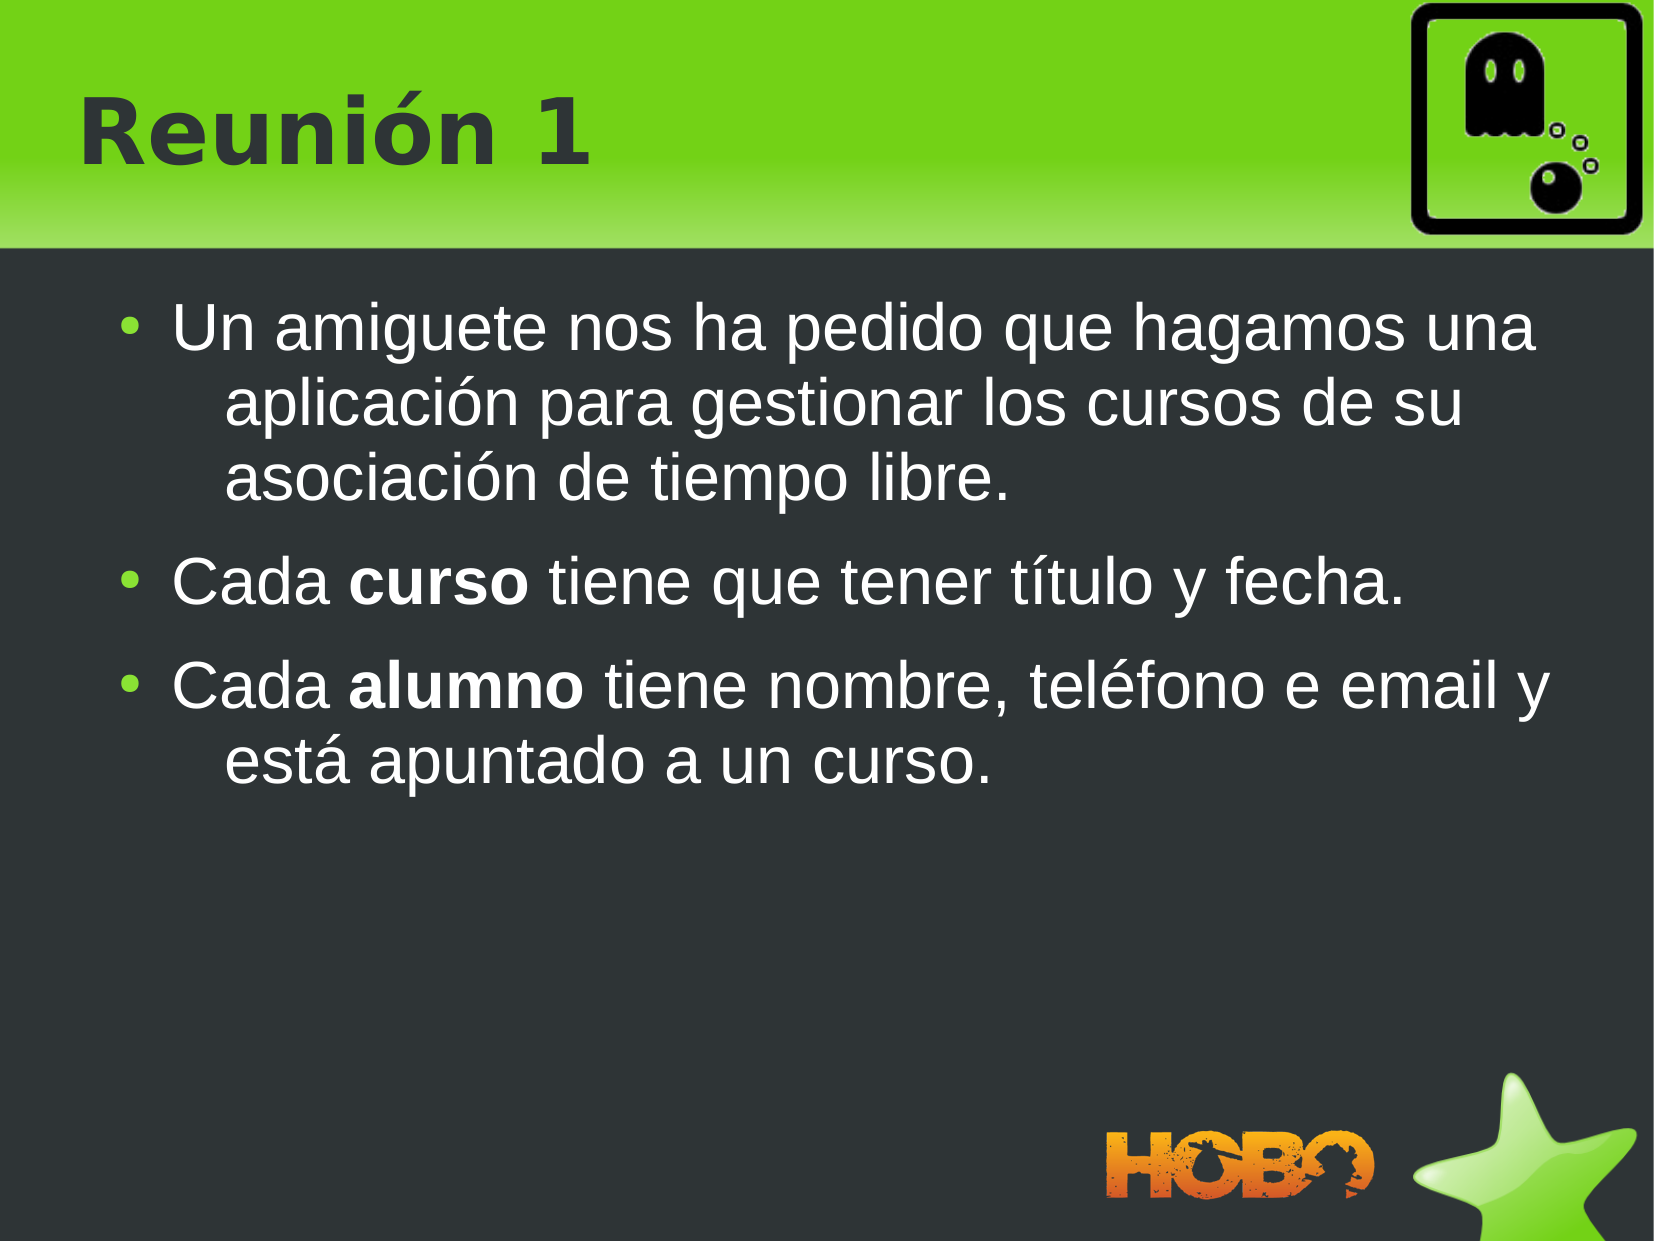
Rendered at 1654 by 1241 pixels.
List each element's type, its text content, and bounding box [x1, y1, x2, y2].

list Un amiguete nos ha pedido que hagamos una aplicación para gestionar los cursos de su asociación de tiempo libre. Cada curso tiene que tener título y fecha. Cada alumno tiene nombre, teléfono e email y está apuntado a un curso. [82, 290, 1571, 1094]
title Reunión 1 [76, 36, 1565, 229]
picture [0, 0, 1654, 1241]
